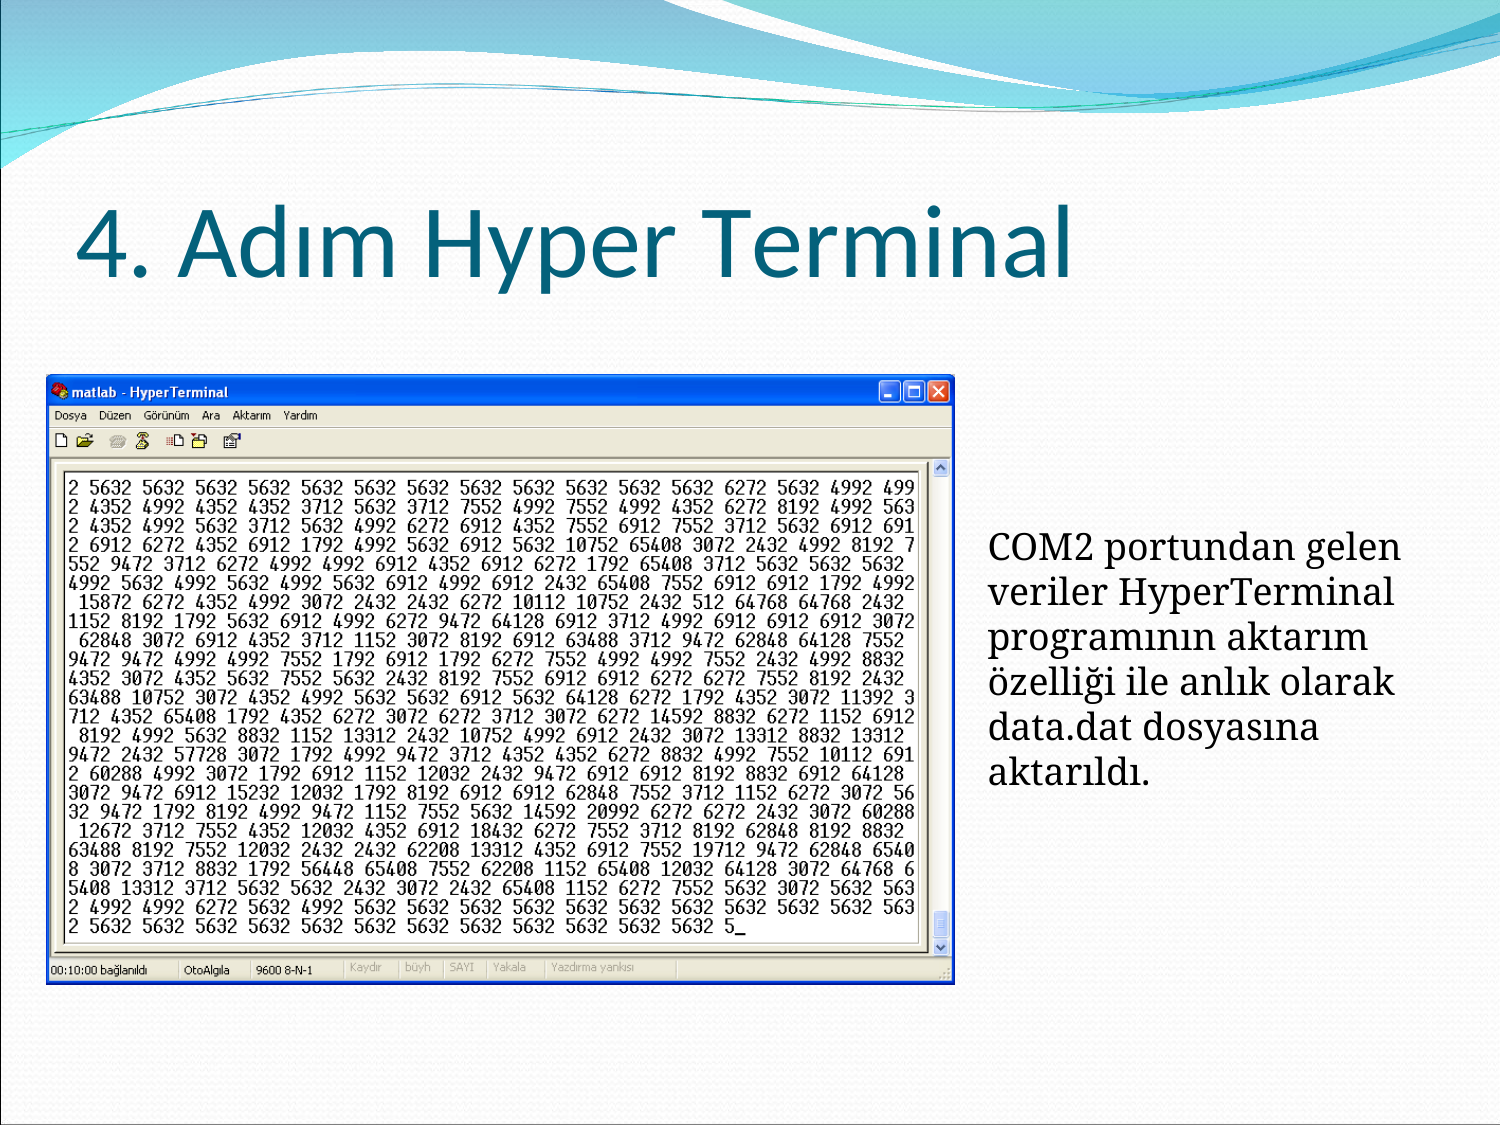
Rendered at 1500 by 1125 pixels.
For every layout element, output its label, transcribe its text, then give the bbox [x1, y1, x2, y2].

picture [0, 0, 1500, 1125]
text_box COM2 portundan gelen veriler HyperTerminal programının aktarım özelliği ile anlık olarak data.dat dosyasına aktarıldı. [972, 515, 1454, 802]
title 4. Adım Hyper Terminal [75, 115, 1426, 304]
text_box [46, 375, 955, 985]
